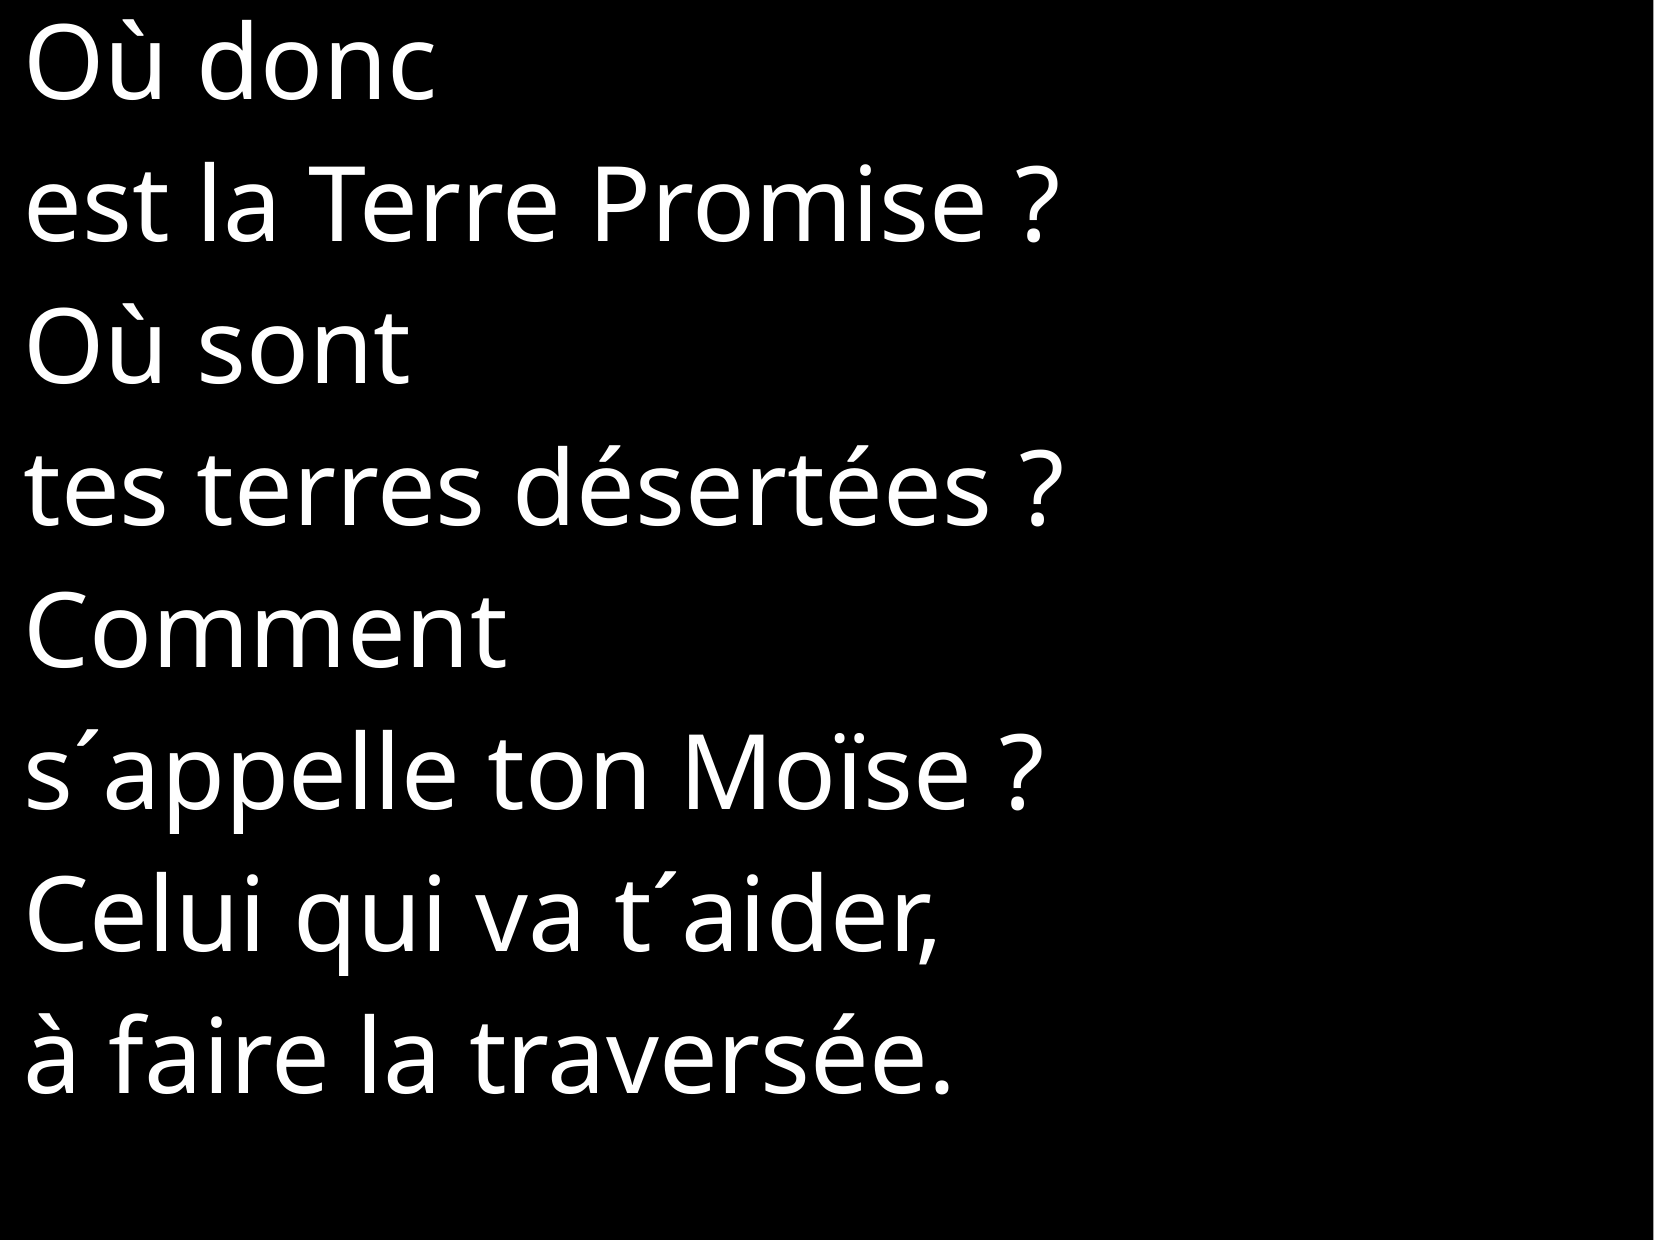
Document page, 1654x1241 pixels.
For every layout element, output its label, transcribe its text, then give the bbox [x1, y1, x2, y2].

list Où donc est la Terre Promise ? Où sont tes terres désertées ? Comment s´appelle ton Moïse ? Celui qui va t´aider, à faire la traversée. [23, 0, 1489, 1241]
